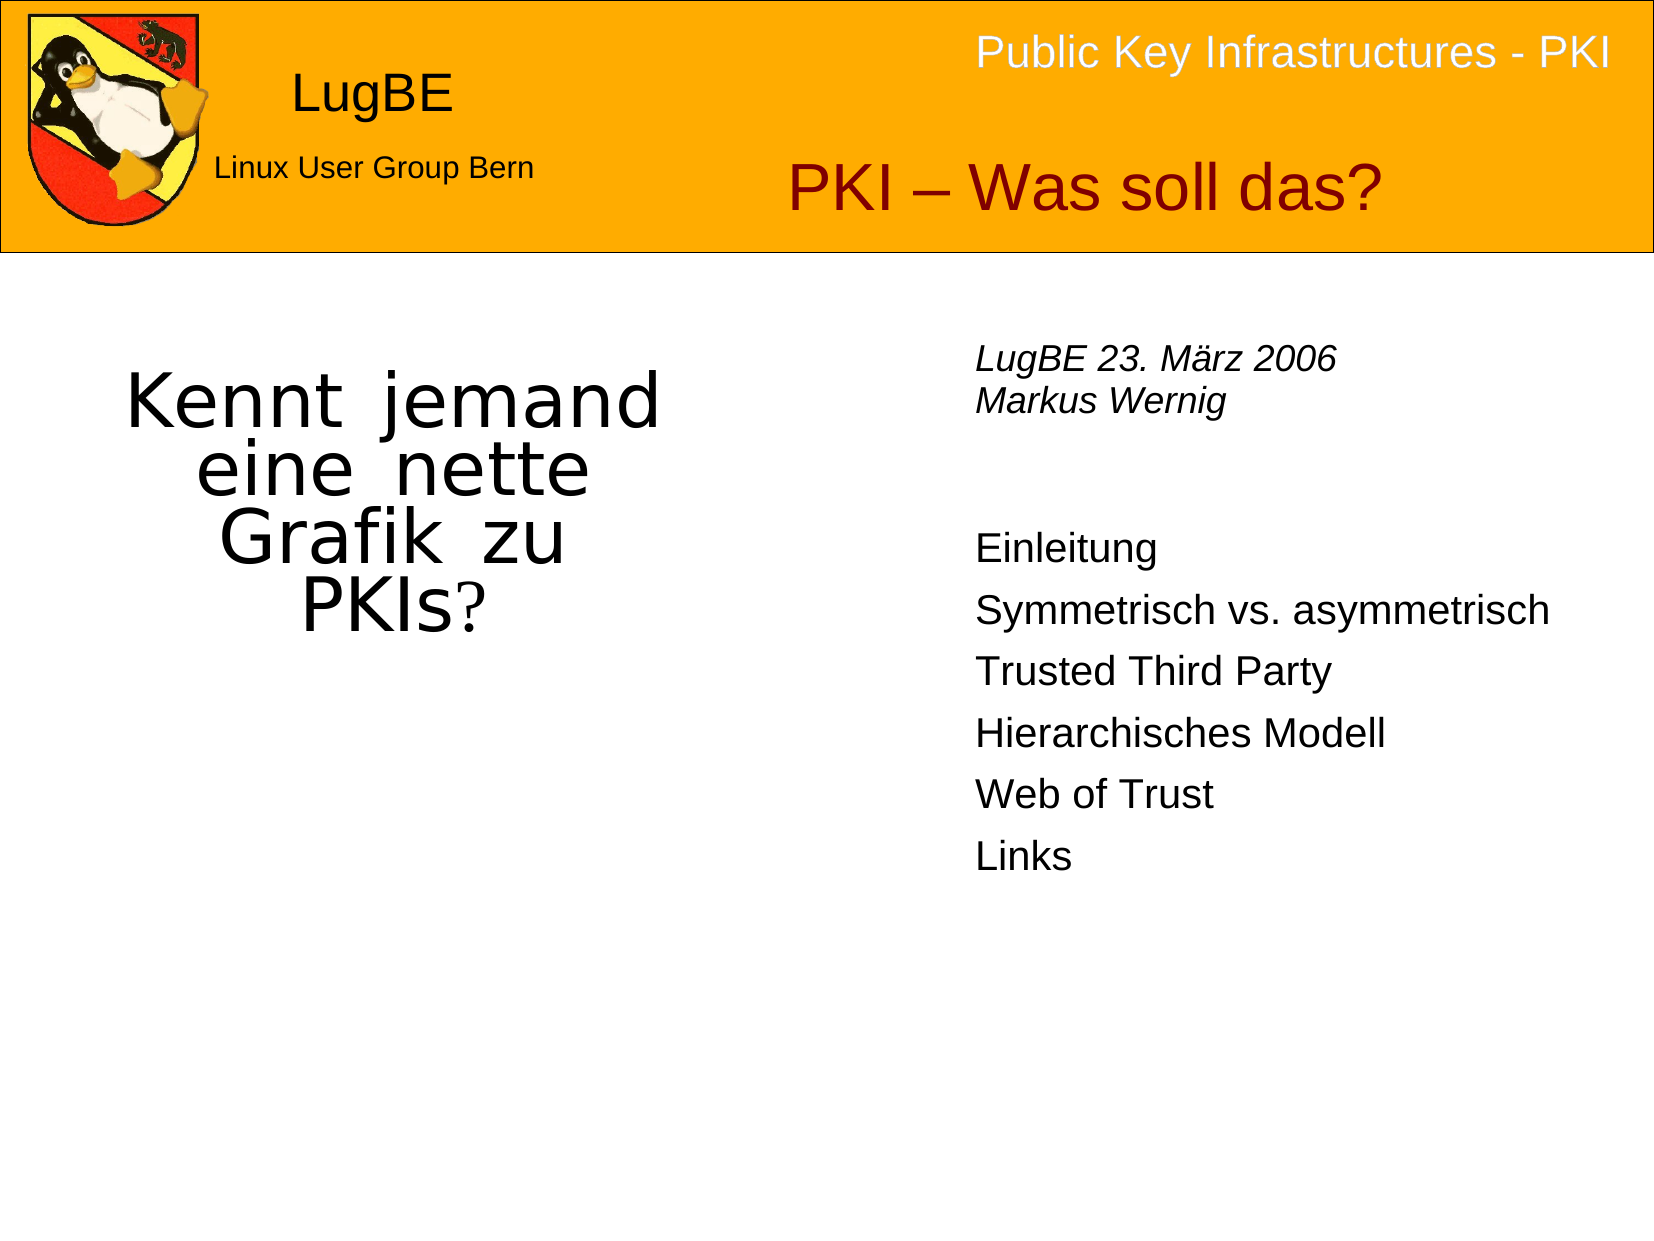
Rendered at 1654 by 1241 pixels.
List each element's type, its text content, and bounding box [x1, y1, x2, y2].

text_box Einleitung Symmetrisch vs. asymmetrisch Trusted Third Party Hierarchisches Modell Web of Trust Links [975, 525, 1576, 1013]
text_box LugBE 23. März 2006 Markus Wernig [975, 337, 1336, 422]
text_box PKI – Was soll das? [787, 150, 1652, 228]
text_box Kennt jemand eine nette Grafik zu PKIs? [112, 375, 676, 976]
